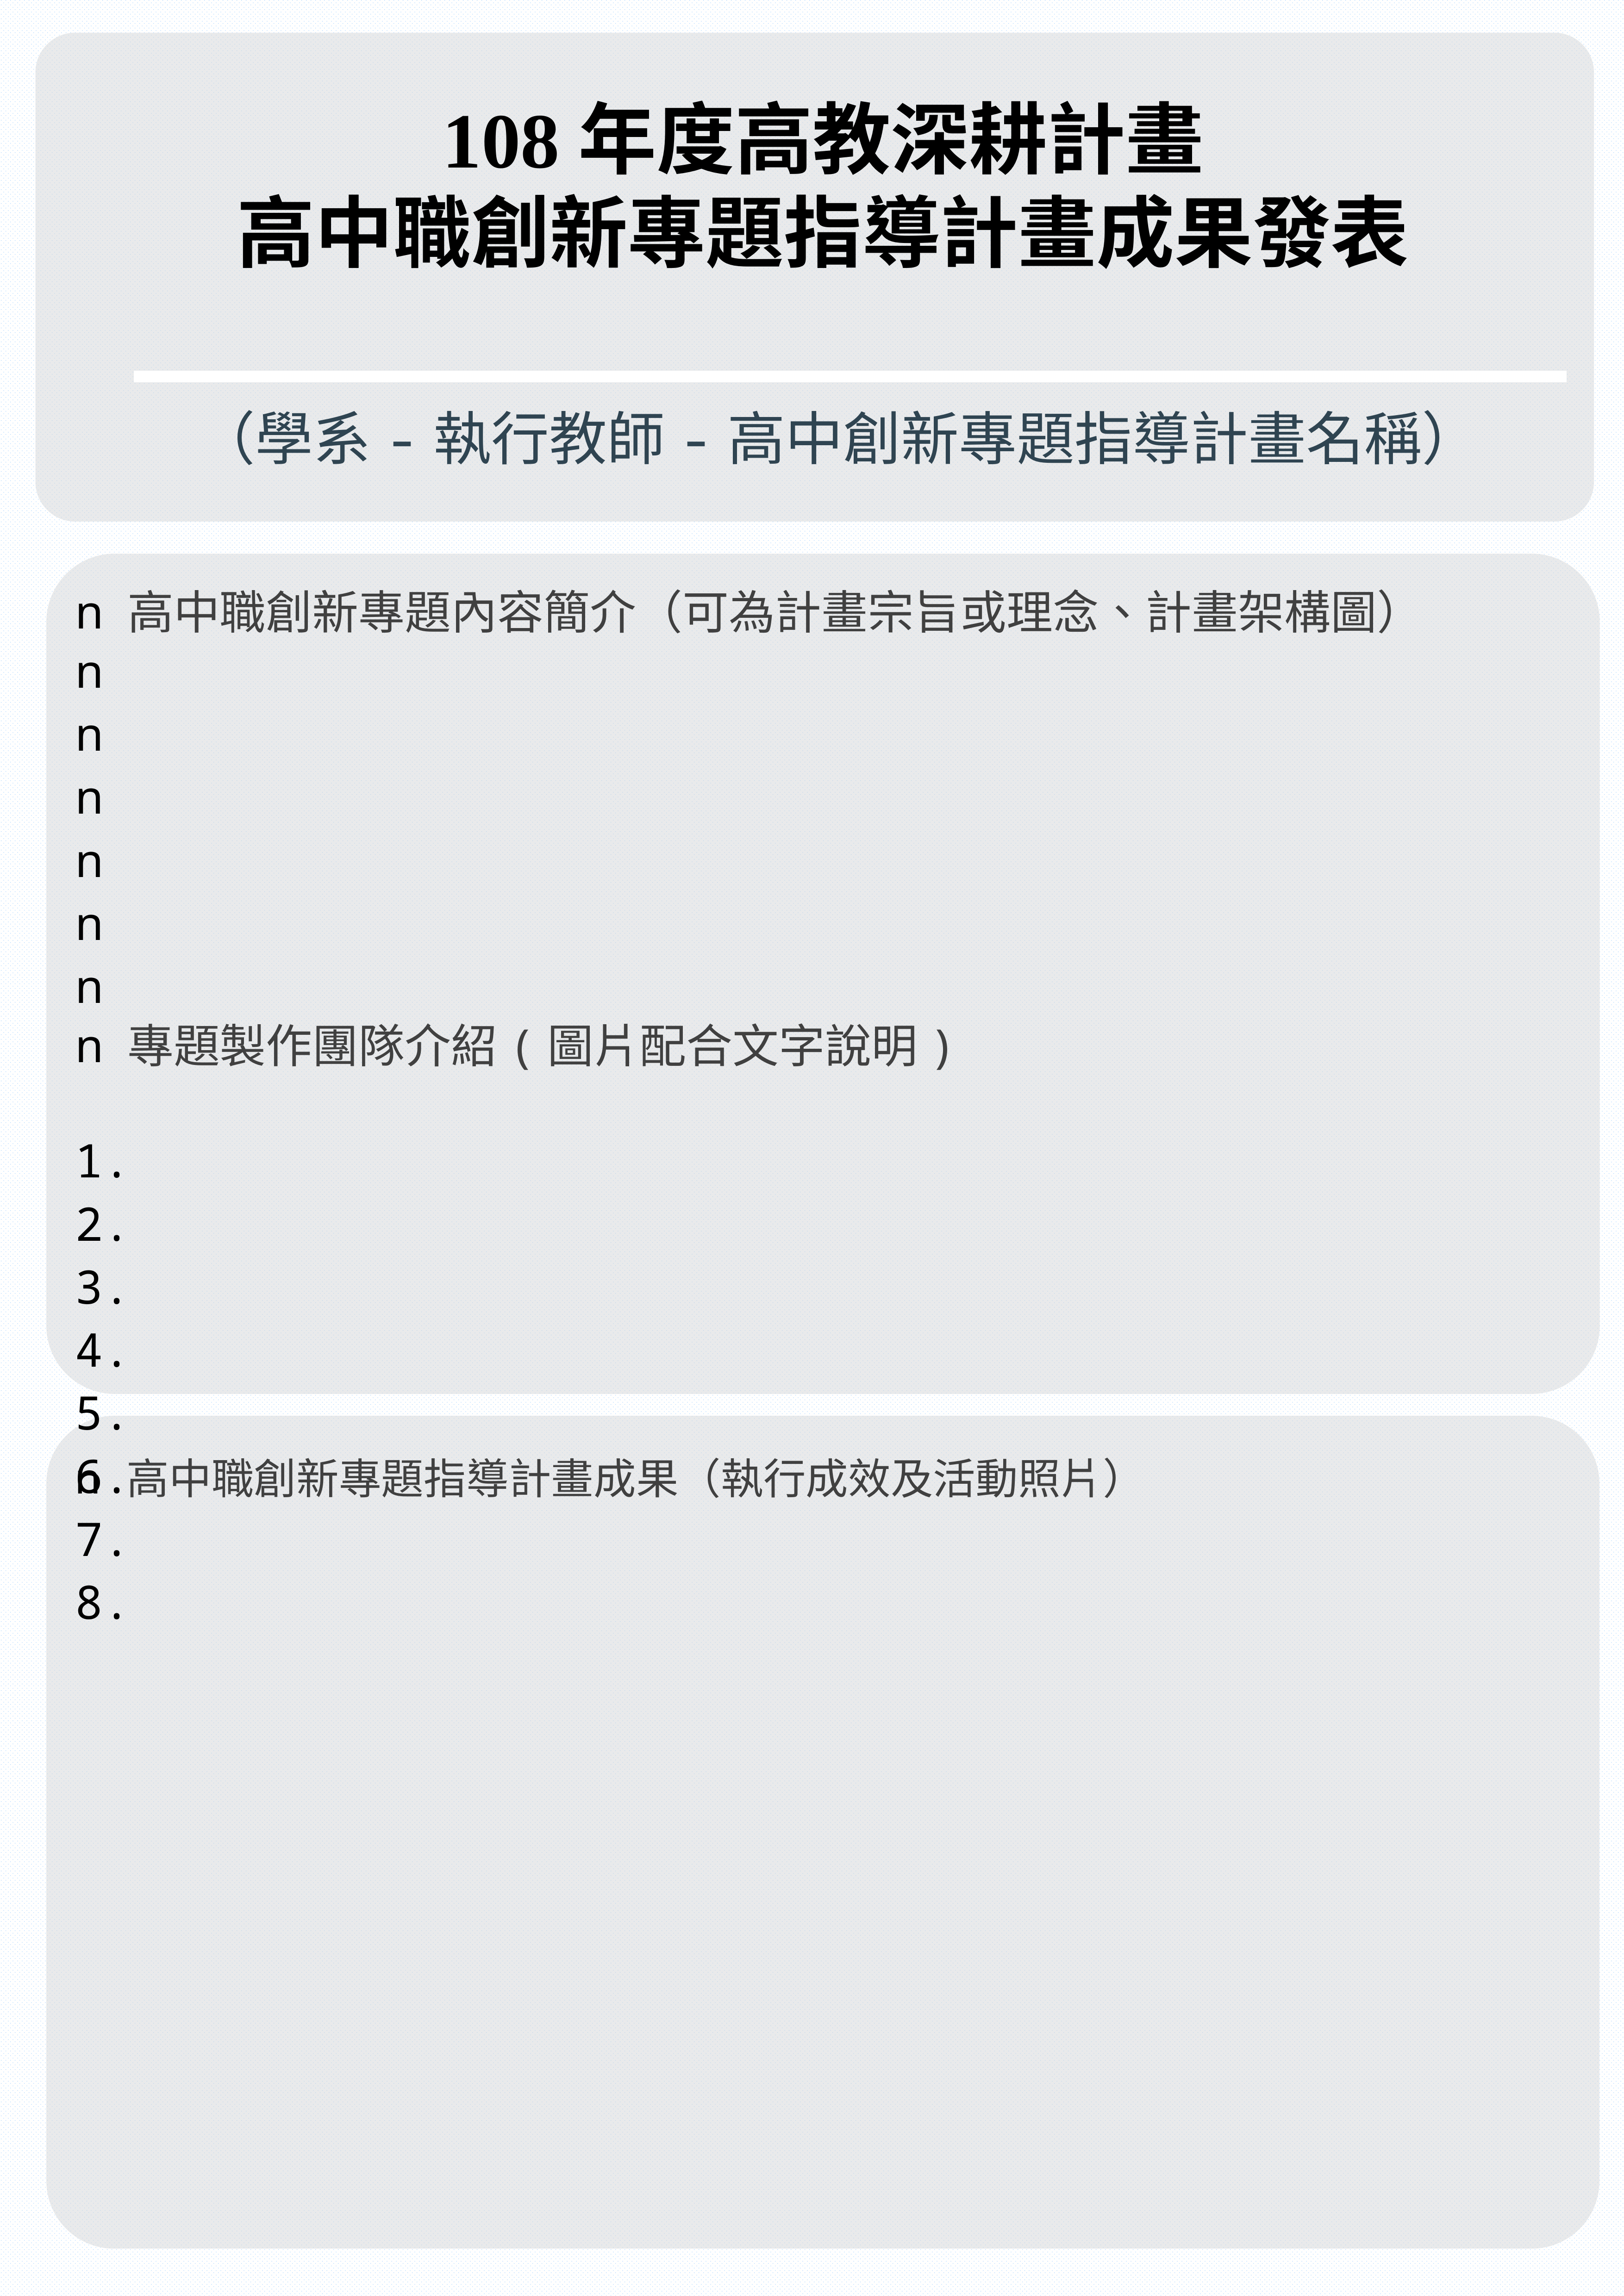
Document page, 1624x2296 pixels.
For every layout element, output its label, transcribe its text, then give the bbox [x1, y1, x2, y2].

text_box [46, 554, 1600, 1390]
text_box 高中職創新專題內容簡介（可為計畫宗旨或理念、計畫架構圖） 專題製作團隊介紹(圖片配合文字說明) [68, 579, 1555, 1454]
text_box 108年度高教深耕計畫 高中職創新專題指導計畫成果發表 [79, 44, 1567, 323]
text_box 高中職創新專題指導計畫成果（執行成效及活動照片） [68, 1448, 1555, 2192]
text_box [46, 1420, 1599, 2249]
text_box [35, 32, 1594, 522]
text_box （學系-執行教師-高中創新專題指導計畫名稱） [74, 398, 1562, 476]
